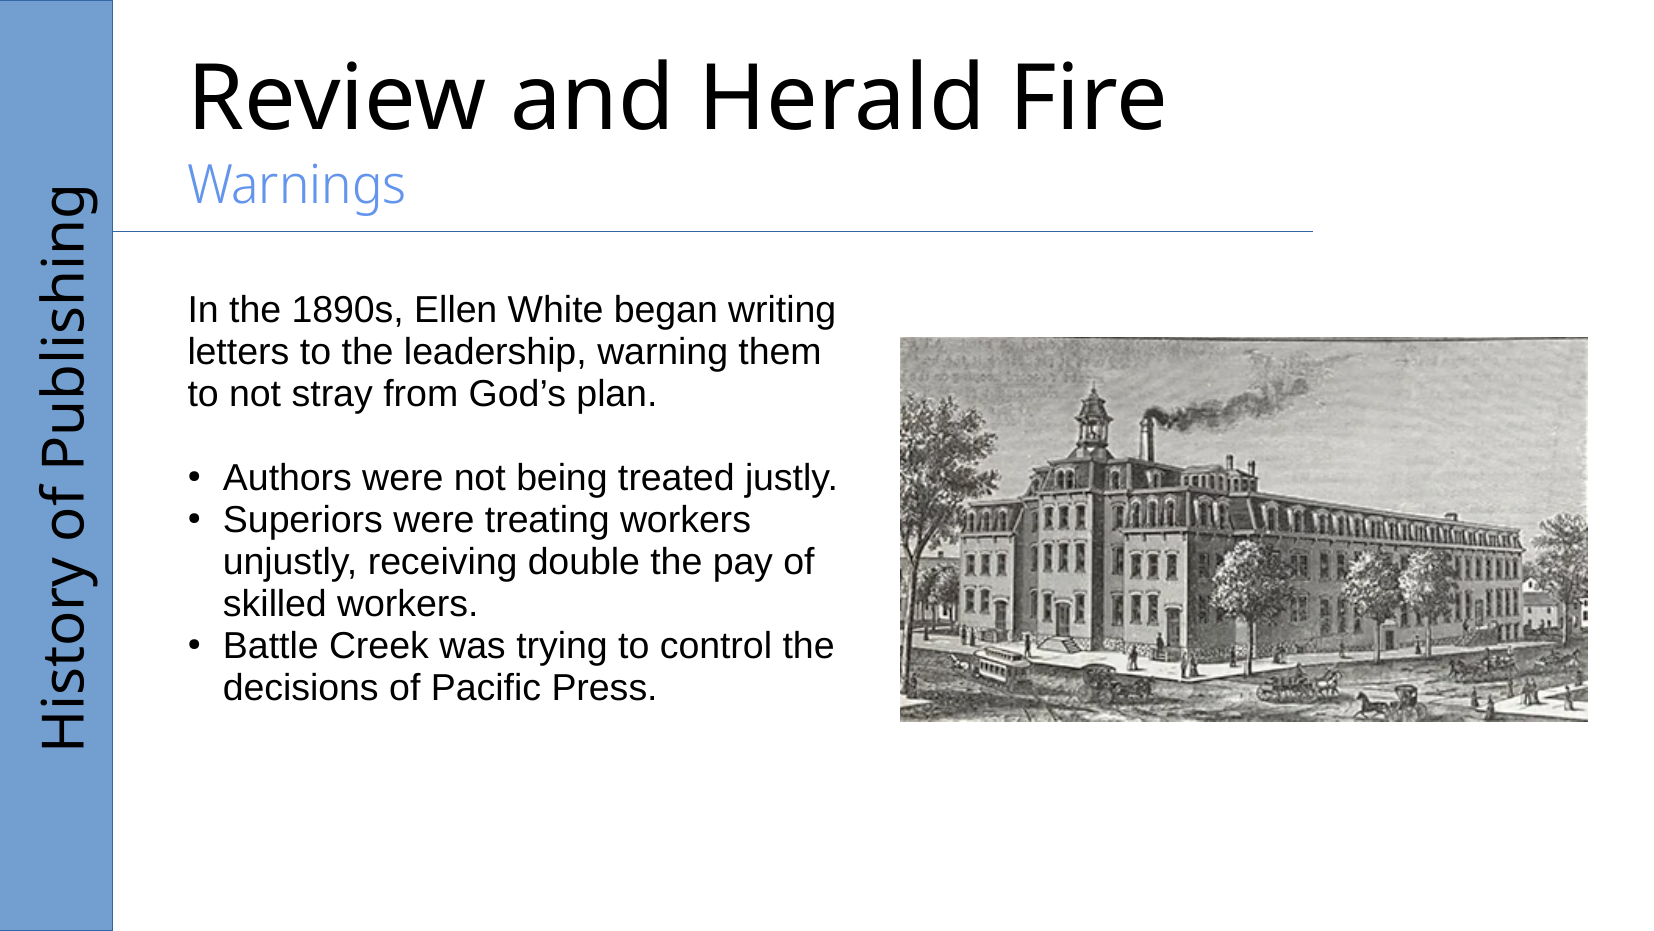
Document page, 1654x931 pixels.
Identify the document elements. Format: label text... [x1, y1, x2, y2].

title Warnings [187, 125, 1571, 239]
title Review and Herald Fire [187, 33, 1571, 125]
picture [900, 337, 1588, 722]
text_box [0, 0, 113, 931]
text_box History of Publishing [13, 37, 105, 901]
subtitle In the 1890s, Ellen White began writing letters to the leadership, warning them to not stray from God’s plan. Authors were not being treated justly. Superiors were treating workers unjustly, receiving double the pay of skilled workers. Battle Creek was trying to control the decisions of Pacific Press. [187, 288, 863, 877]
